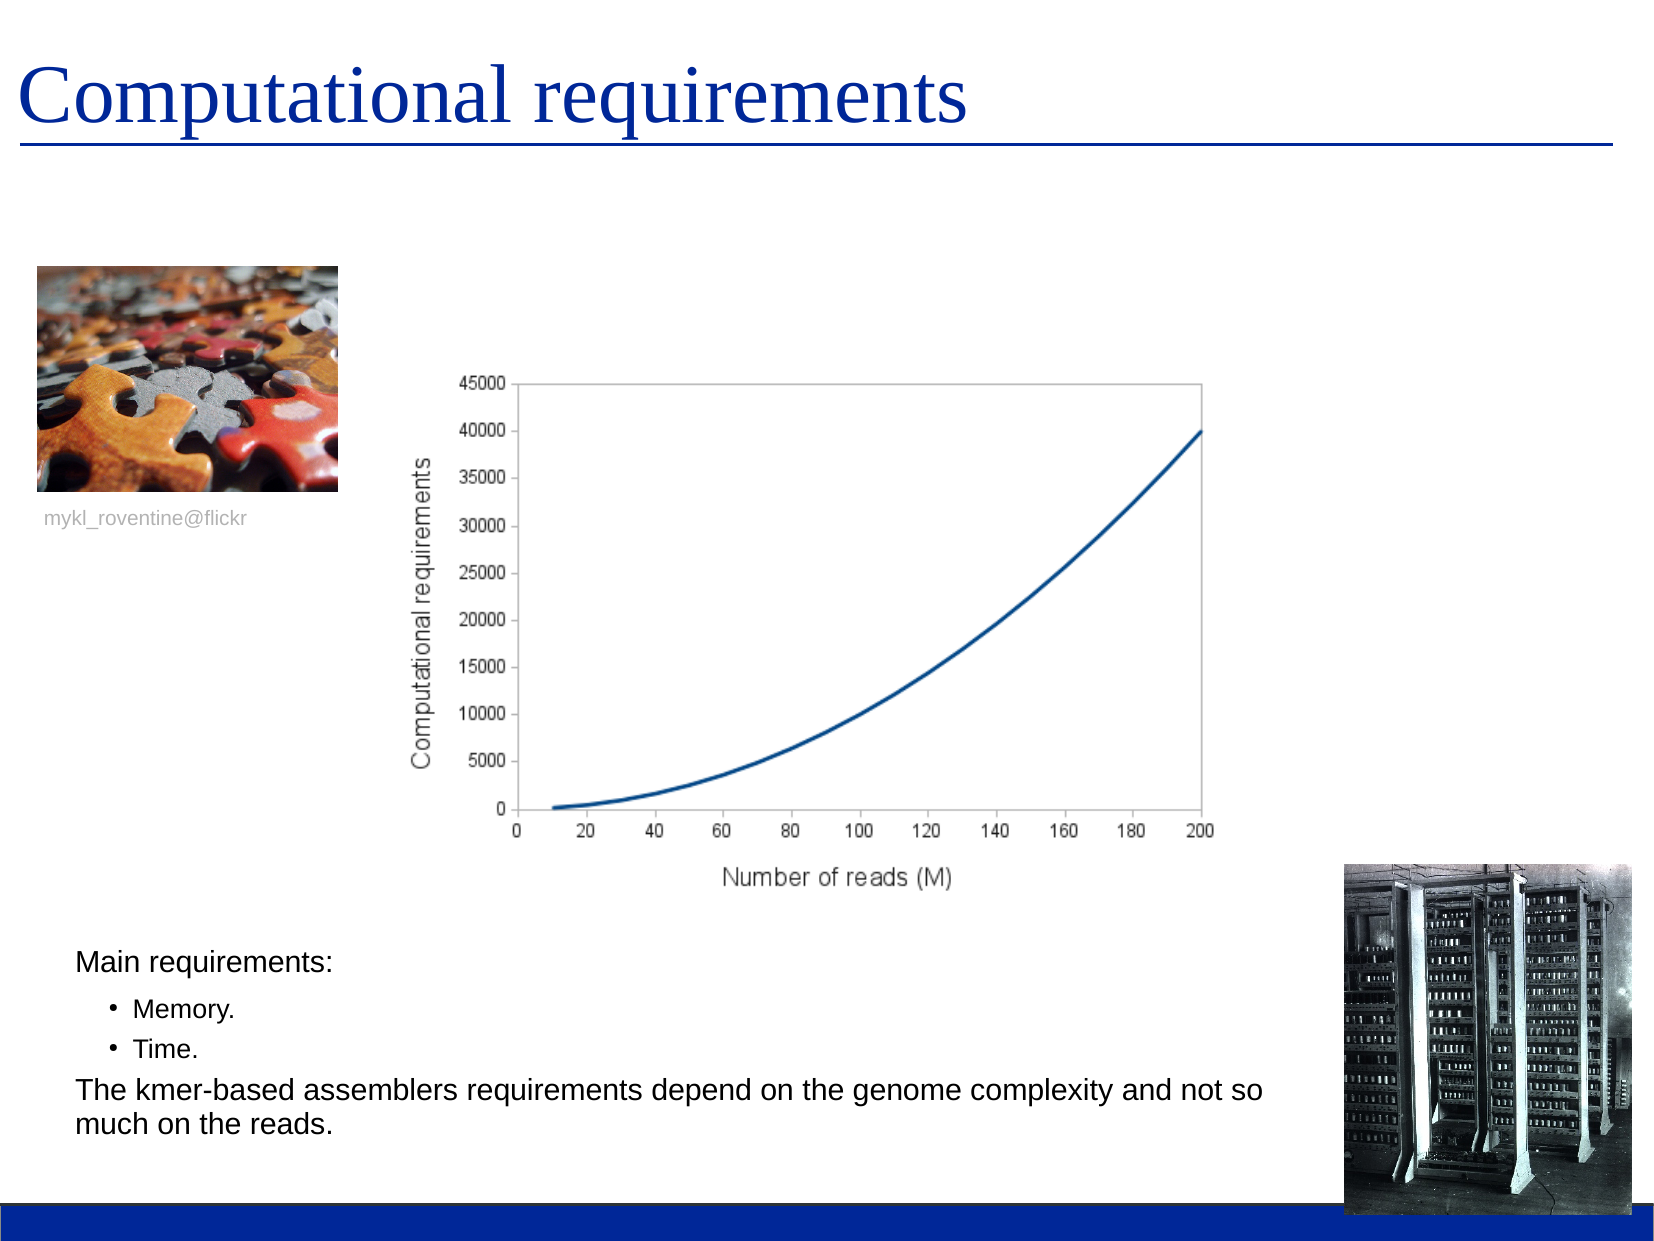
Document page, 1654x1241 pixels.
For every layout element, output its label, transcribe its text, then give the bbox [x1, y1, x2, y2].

text_box mykl_roventine@flickr [29, 499, 263, 538]
picture [402, 365, 1220, 905]
picture [1344, 864, 1632, 1215]
picture [37, 266, 338, 492]
list Main requirements: Memory. Time. The kmer-based assemblers requirements depend on the genome complexity and not so much on the reads. [75, 945, 1276, 1143]
title Computational requirements [17, 0, 1589, 198]
